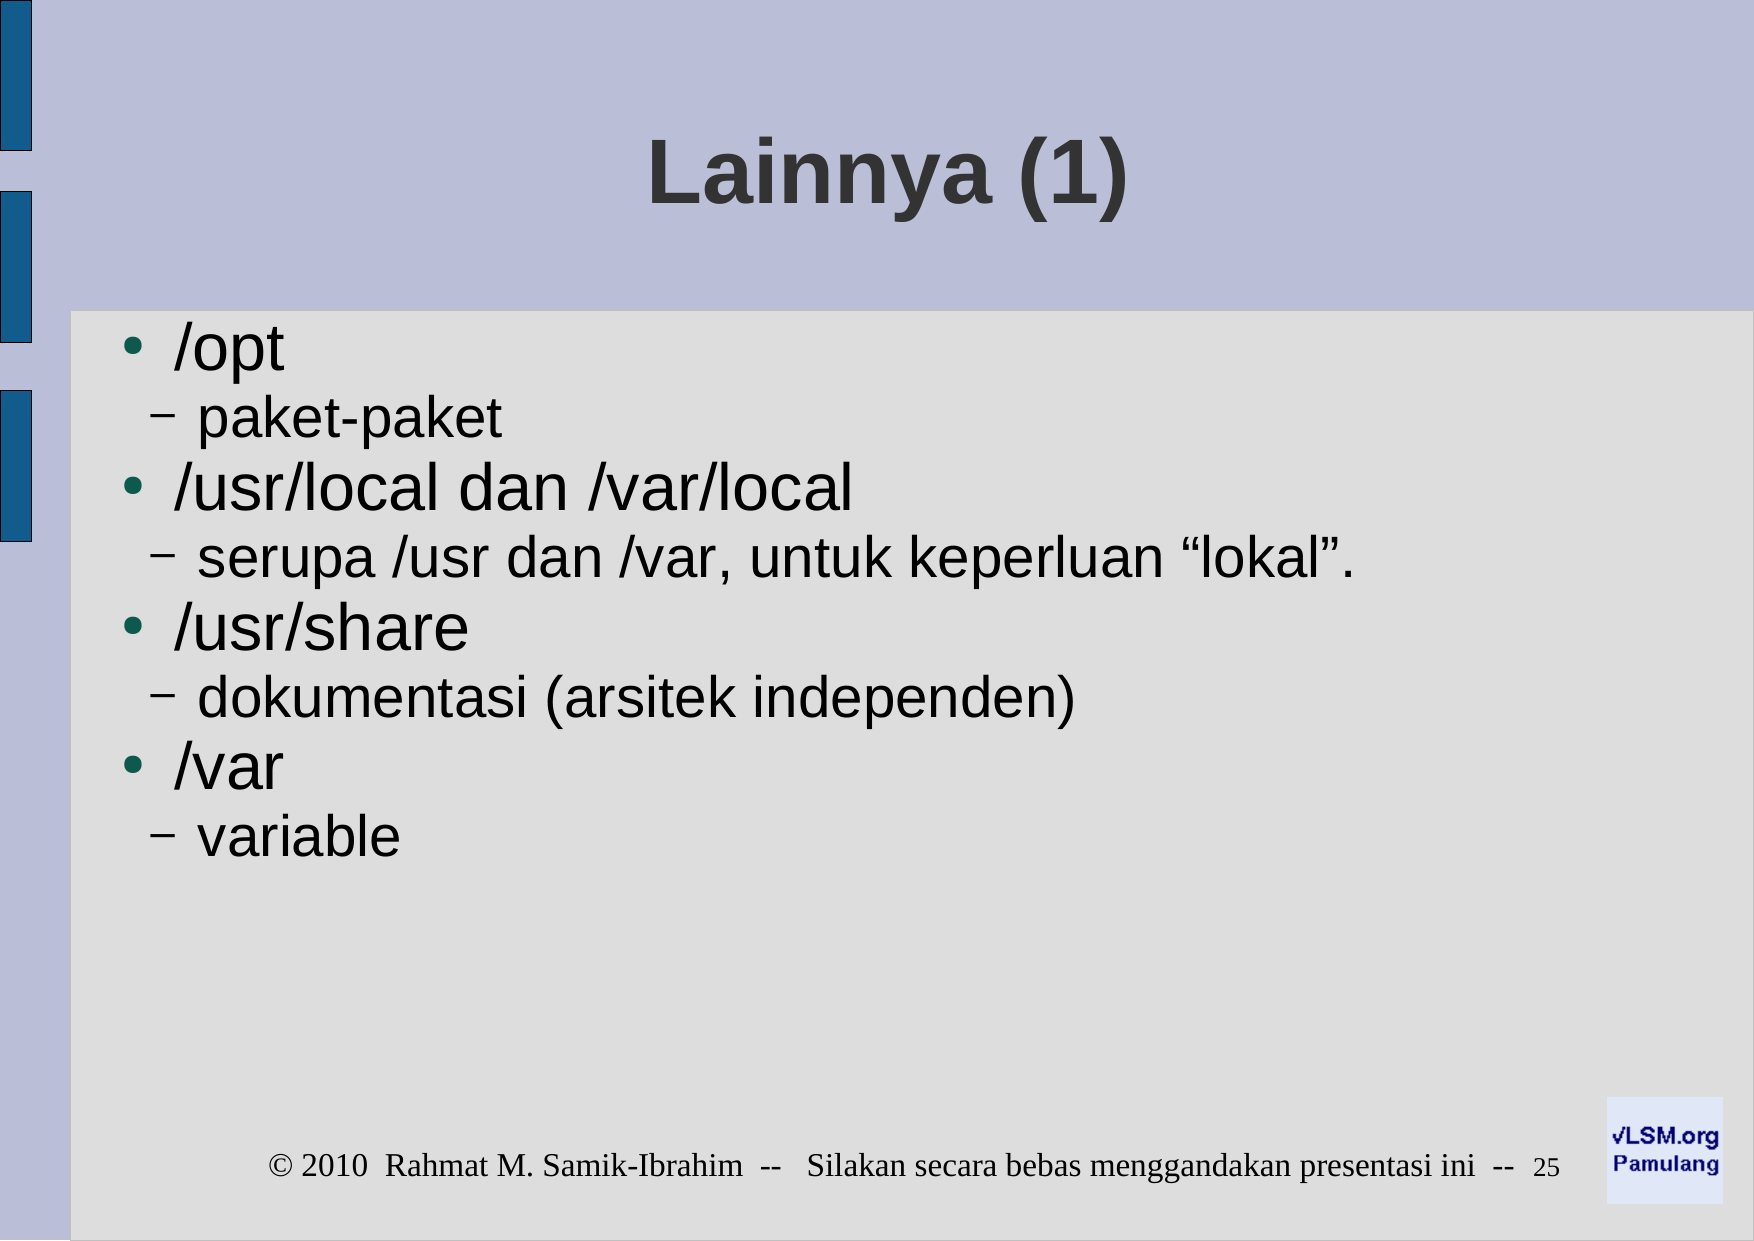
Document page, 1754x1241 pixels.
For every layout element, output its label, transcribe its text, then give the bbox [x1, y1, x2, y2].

picture [1607, 1097, 1723, 1204]
list /opt paket-paket /usr/local dan /var/local serupa /usr dan /var, untuk keperluan “lokal”. /usr/share dokumentasi (arsitek independen) /var variable [103, 310, 1674, 1102]
title Lainnya (1) [77, 99, 1700, 244]
